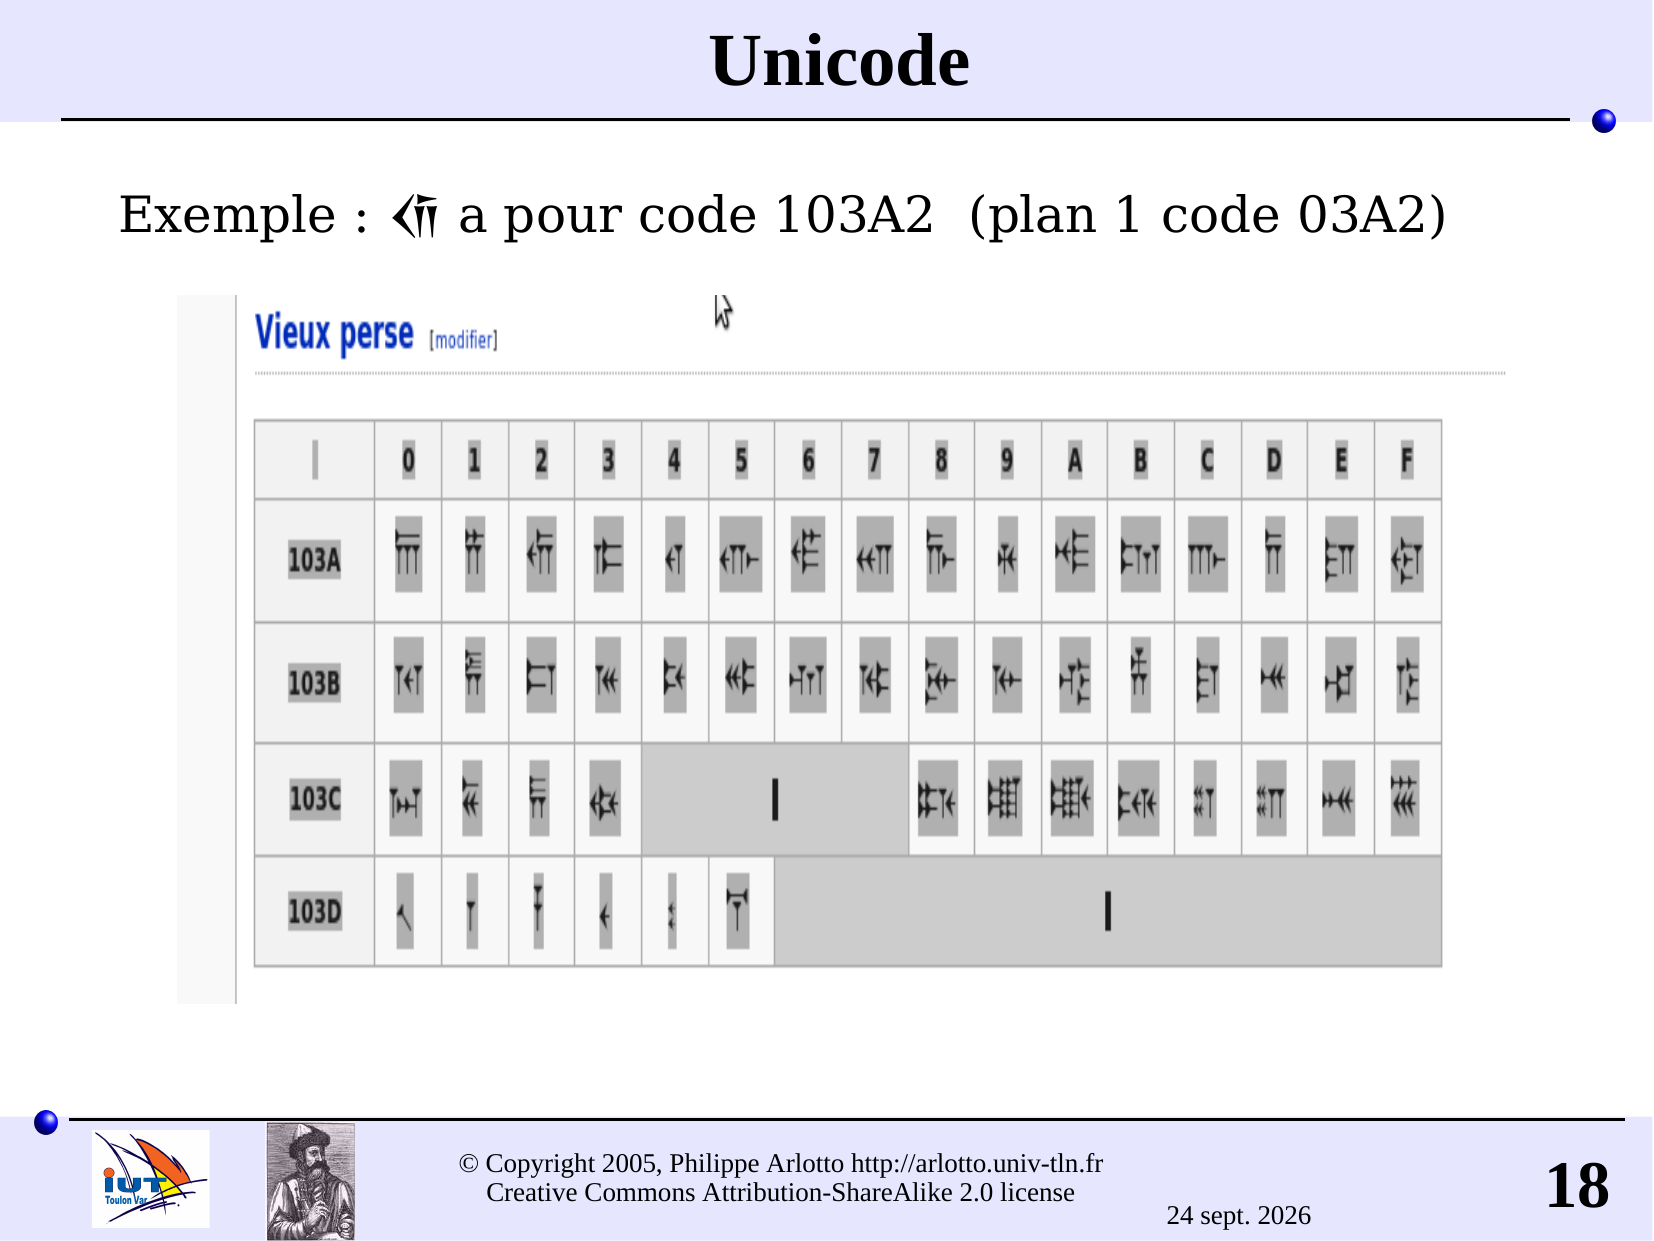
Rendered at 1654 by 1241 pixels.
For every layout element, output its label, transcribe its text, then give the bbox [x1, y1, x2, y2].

picture [177, 295, 1506, 1004]
picture [265, 1122, 355, 1241]
title Unicode [95, 11, 1585, 110]
text_box Exemple : 𐎢 a pour code 103A2 (plan 1 code 03A2) [118, 178, 1536, 296]
